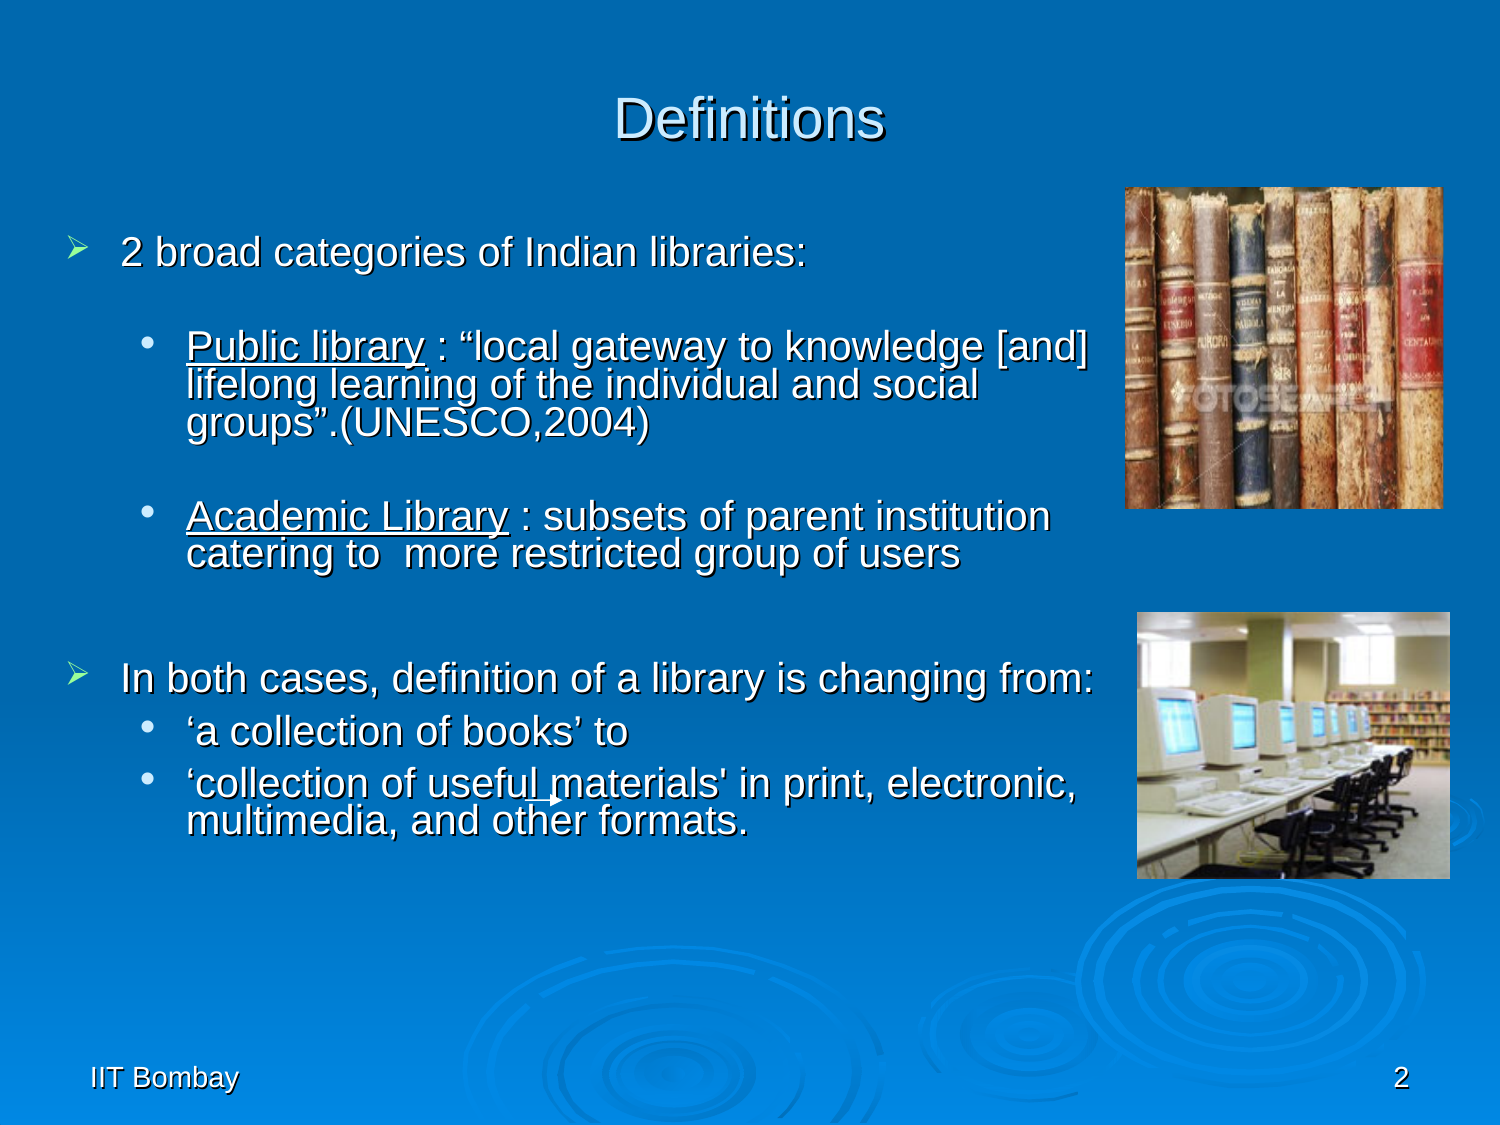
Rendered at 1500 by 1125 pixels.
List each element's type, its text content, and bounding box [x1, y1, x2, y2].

picture [1125, 187, 1444, 509]
picture [1137, 612, 1450, 879]
list 2 broad categories of Indian libraries: Public library : “local gateway to knowledge [and] lifelong learning of the individual and social groups”.(UNESCO,2004) Academic Library : subsets of parent institution catering to more restricted group of users In both cases, definition of a library is changing from: ‘a collection of books’ to ‘collection of useful materials' in print, electronic, multimedia, and other formats. [49, 224, 1113, 1125]
title Definitions [75, 24, 1426, 213]
